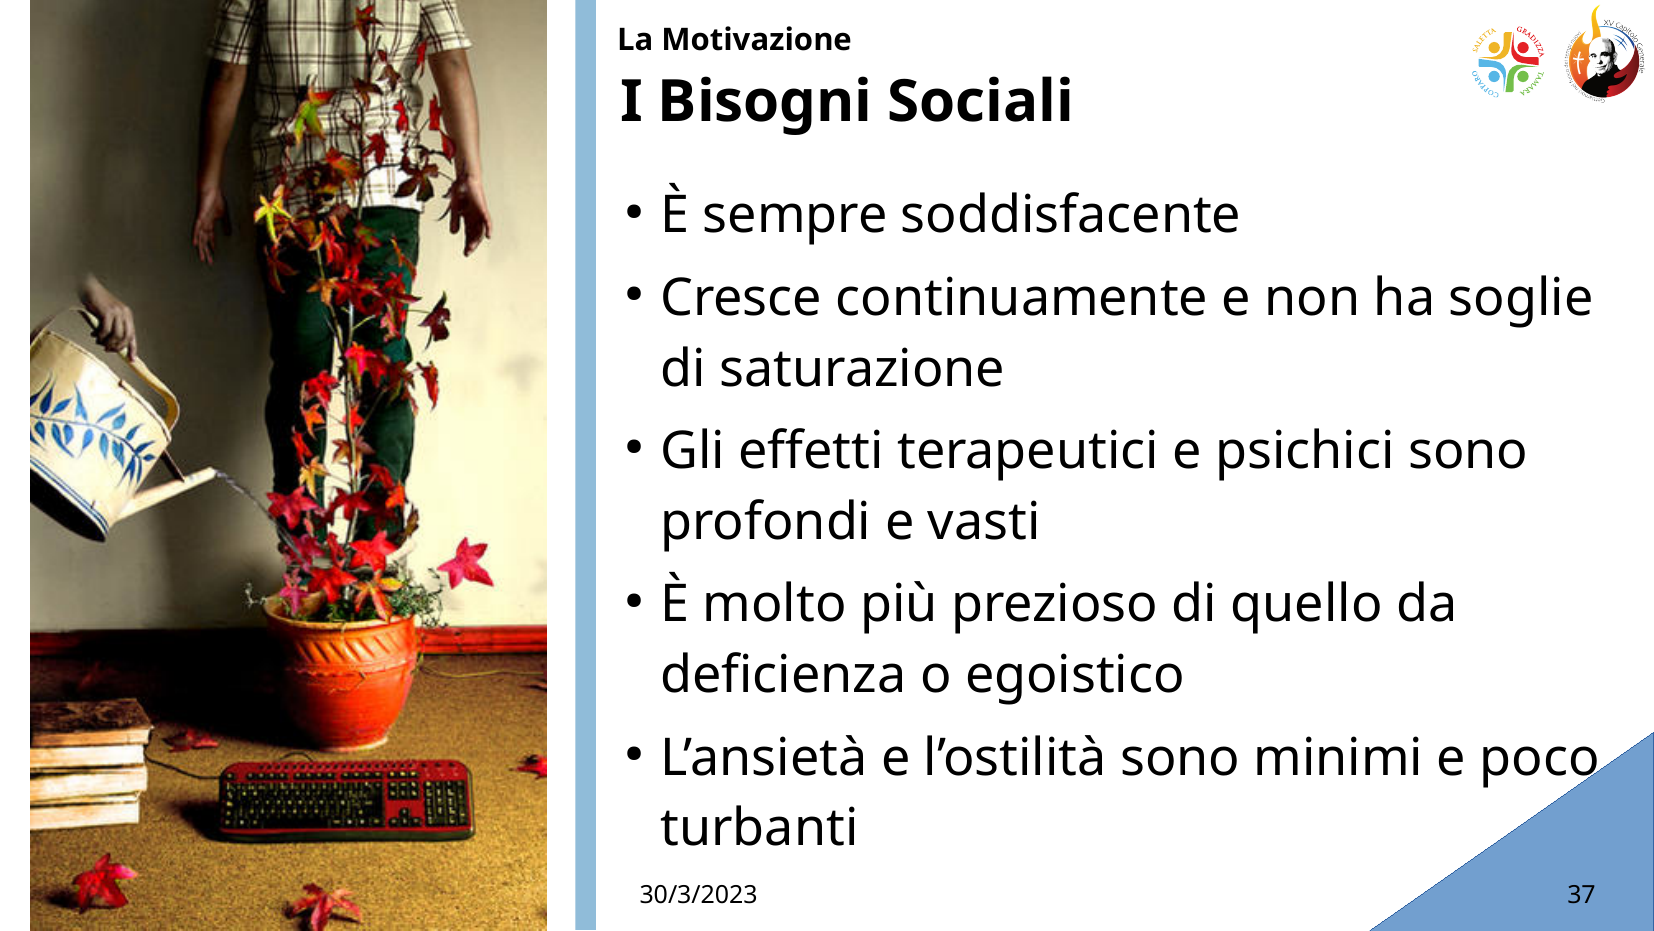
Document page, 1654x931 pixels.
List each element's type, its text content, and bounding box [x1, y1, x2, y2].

subtitle È sempre soddisfacente Cresce continuamente e non ha soglie di saturazione Gli effetti terapeutici e psichici sono profondi e vasti È molto più prezioso di quello da deficienza o egoistico L’ansietà e l’ostilità sono minimi e poco turbanti [624, 177, 1602, 873]
title I Bisogni Sociali [620, 70, 1617, 142]
text_box La Motivazione [602, 9, 1335, 63]
picture [1563, 4, 1646, 103]
picture [30, 0, 547, 931]
